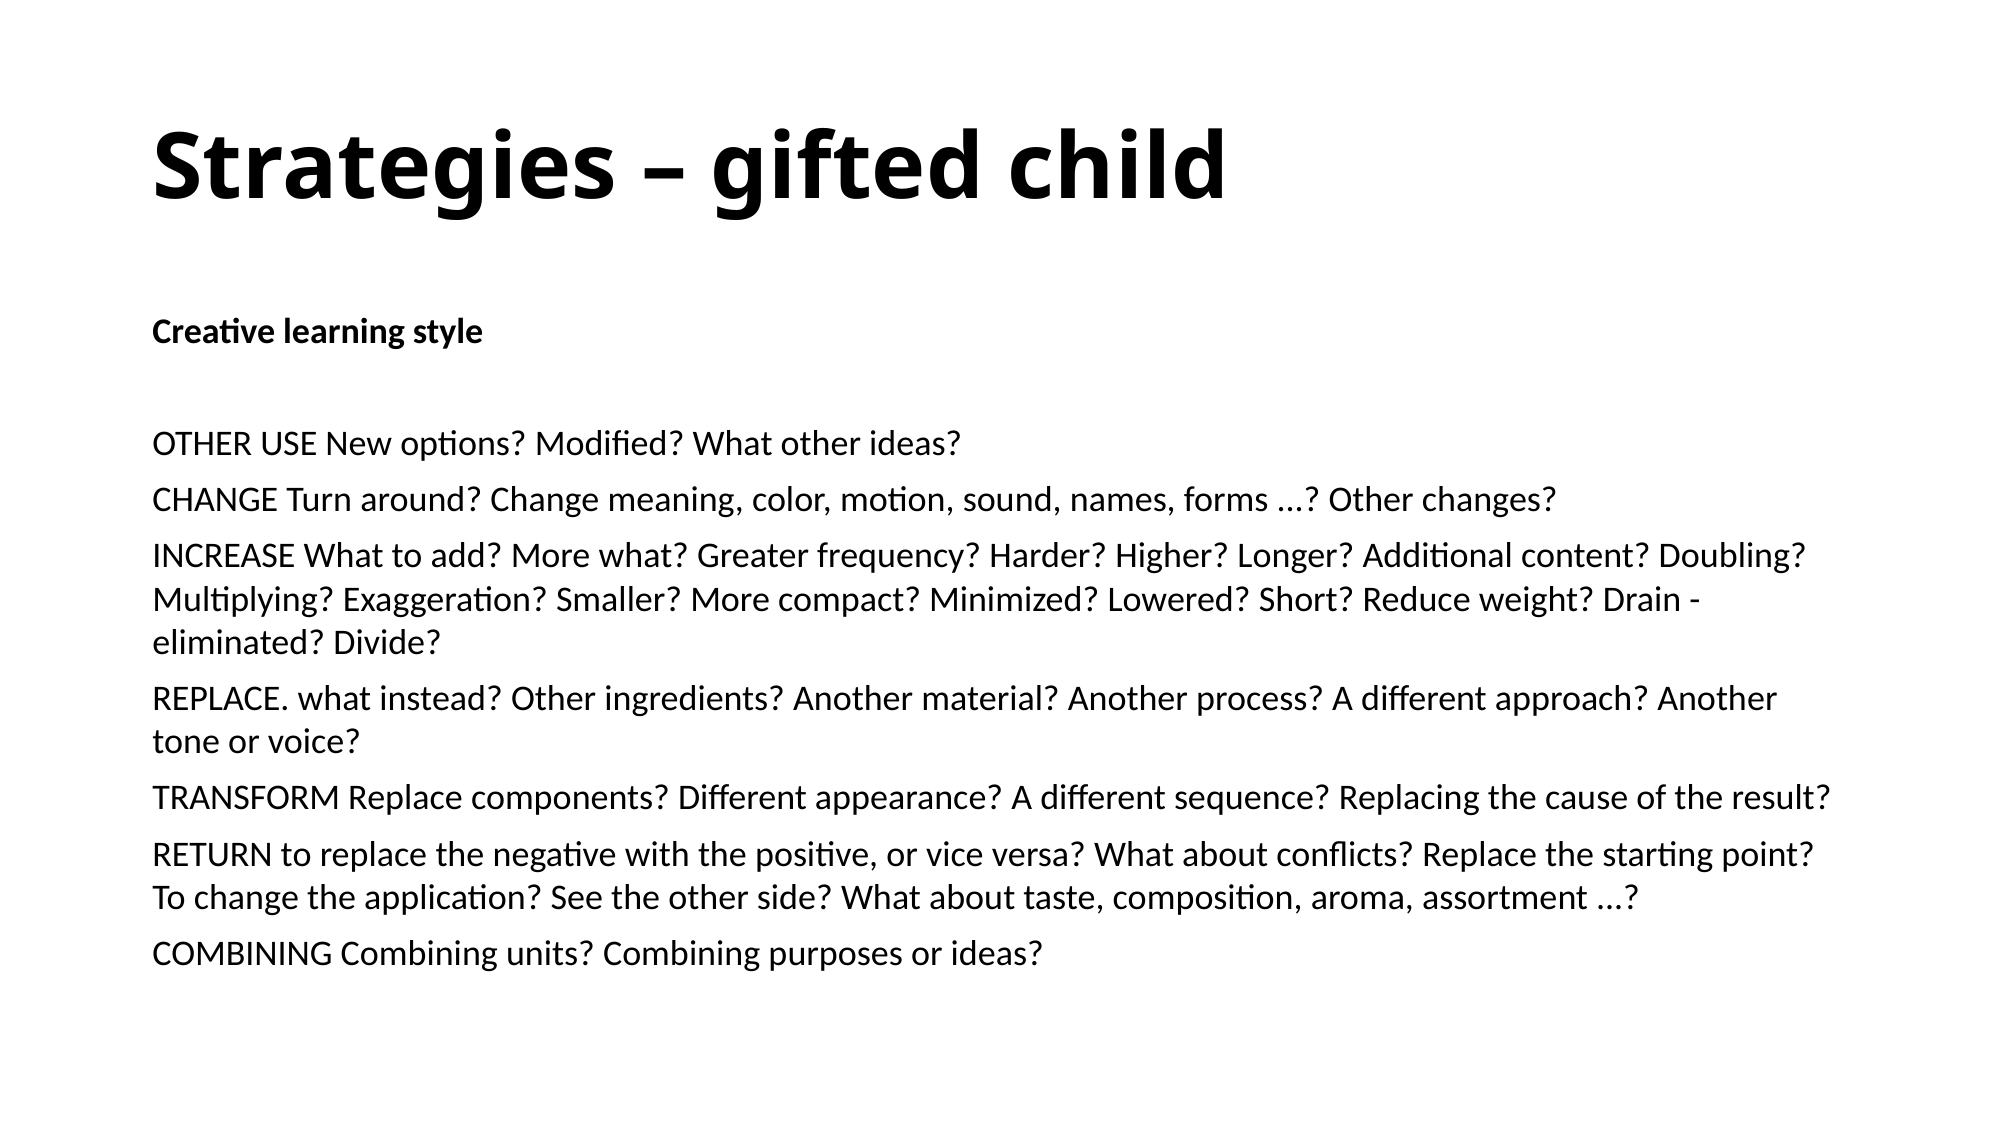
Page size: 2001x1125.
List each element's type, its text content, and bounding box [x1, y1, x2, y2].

list Creative learning style OTHER USE New options? Modified? What other ideas? CHANGE Turn around? Change meaning, color, motion, sound, names, forms ...? Other changes? INCREASE What to add? More what? Greater frequency? Harder? Higher? Longer? Additional content? Doubling? Multiplying? Exaggeration? Smaller? More compact? Minimized? Lowered? Short? Reduce weight? Drain - eliminated? Divide? REPLACE. what instead? Other ingredients? Another material? Another process? A different approach? Another tone or voice? TRANSFORM Replace components? Different appearance? A different sequence? Replacing the cause of the result? RETURN to replace the negative with the positive, or vice versa? What about conflicts? Replace the starting point? To change the application? See the other side? What about taste, composition, aroma, assortment ...? COMBINING Combining units? Combining purposes or ideas? [137, 299, 1863, 1014]
title Strategies – gifted child [137, 59, 1863, 278]
